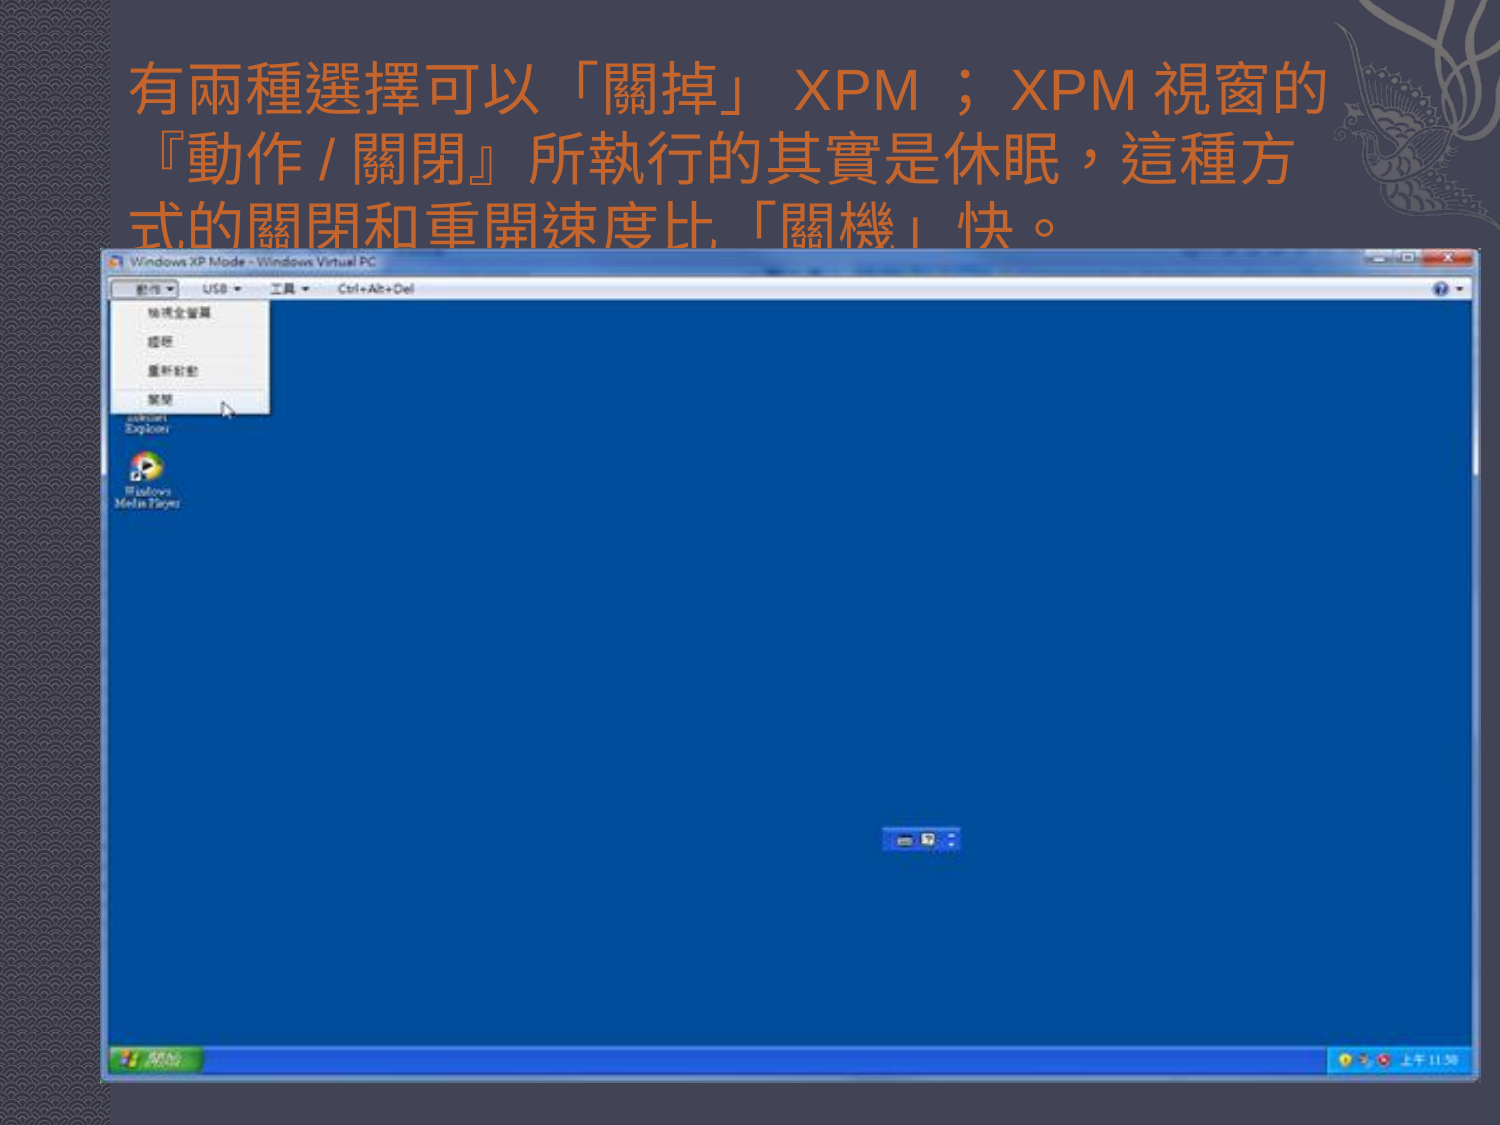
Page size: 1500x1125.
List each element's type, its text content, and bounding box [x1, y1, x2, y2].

title 有兩種選擇可以「關掉」XPM；XPM視窗的『動作/關閉』所執行的其實是休眠，這種方式的關閉和重開速度比「關機」快。 [112, 45, 1351, 233]
picture [100, 248, 1481, 1083]
